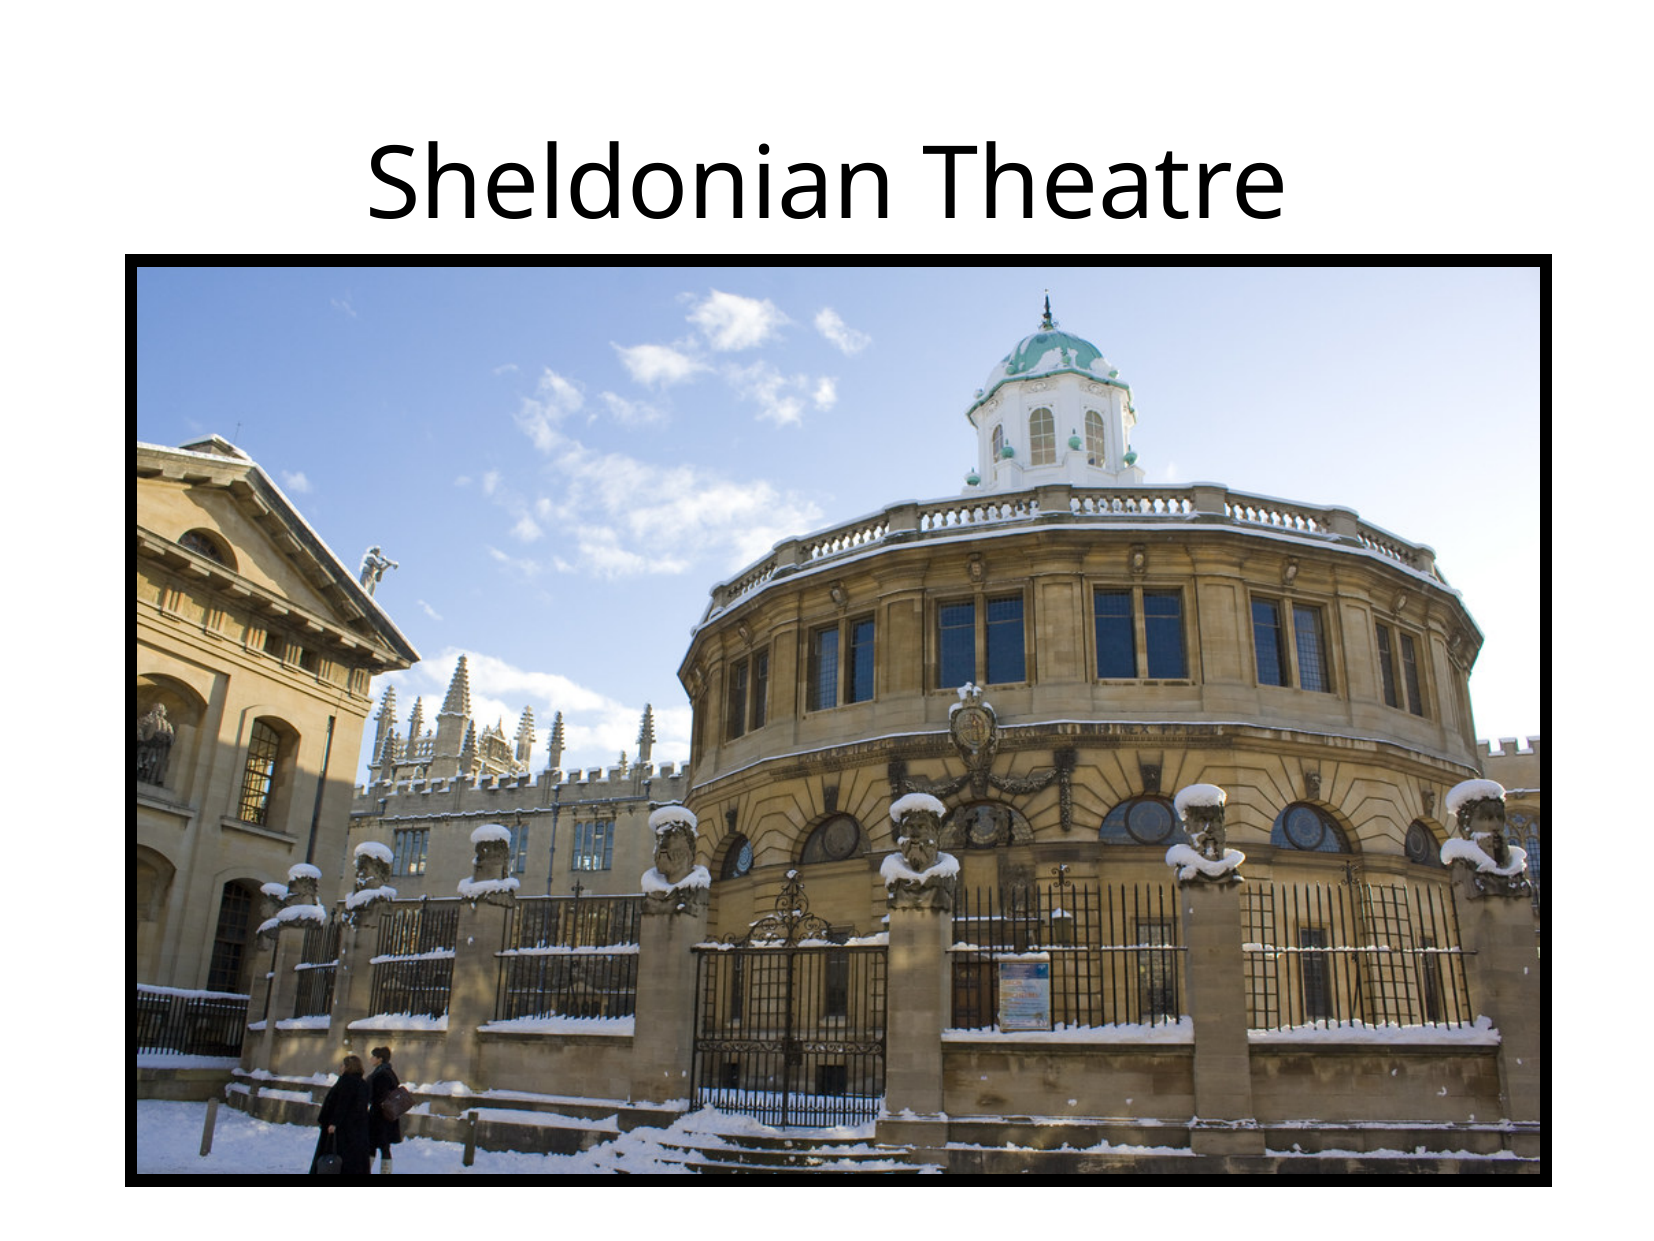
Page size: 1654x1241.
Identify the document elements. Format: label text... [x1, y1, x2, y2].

picture [137, 266, 1540, 1175]
title Sheldonian Theatre [113, 66, 1540, 306]
